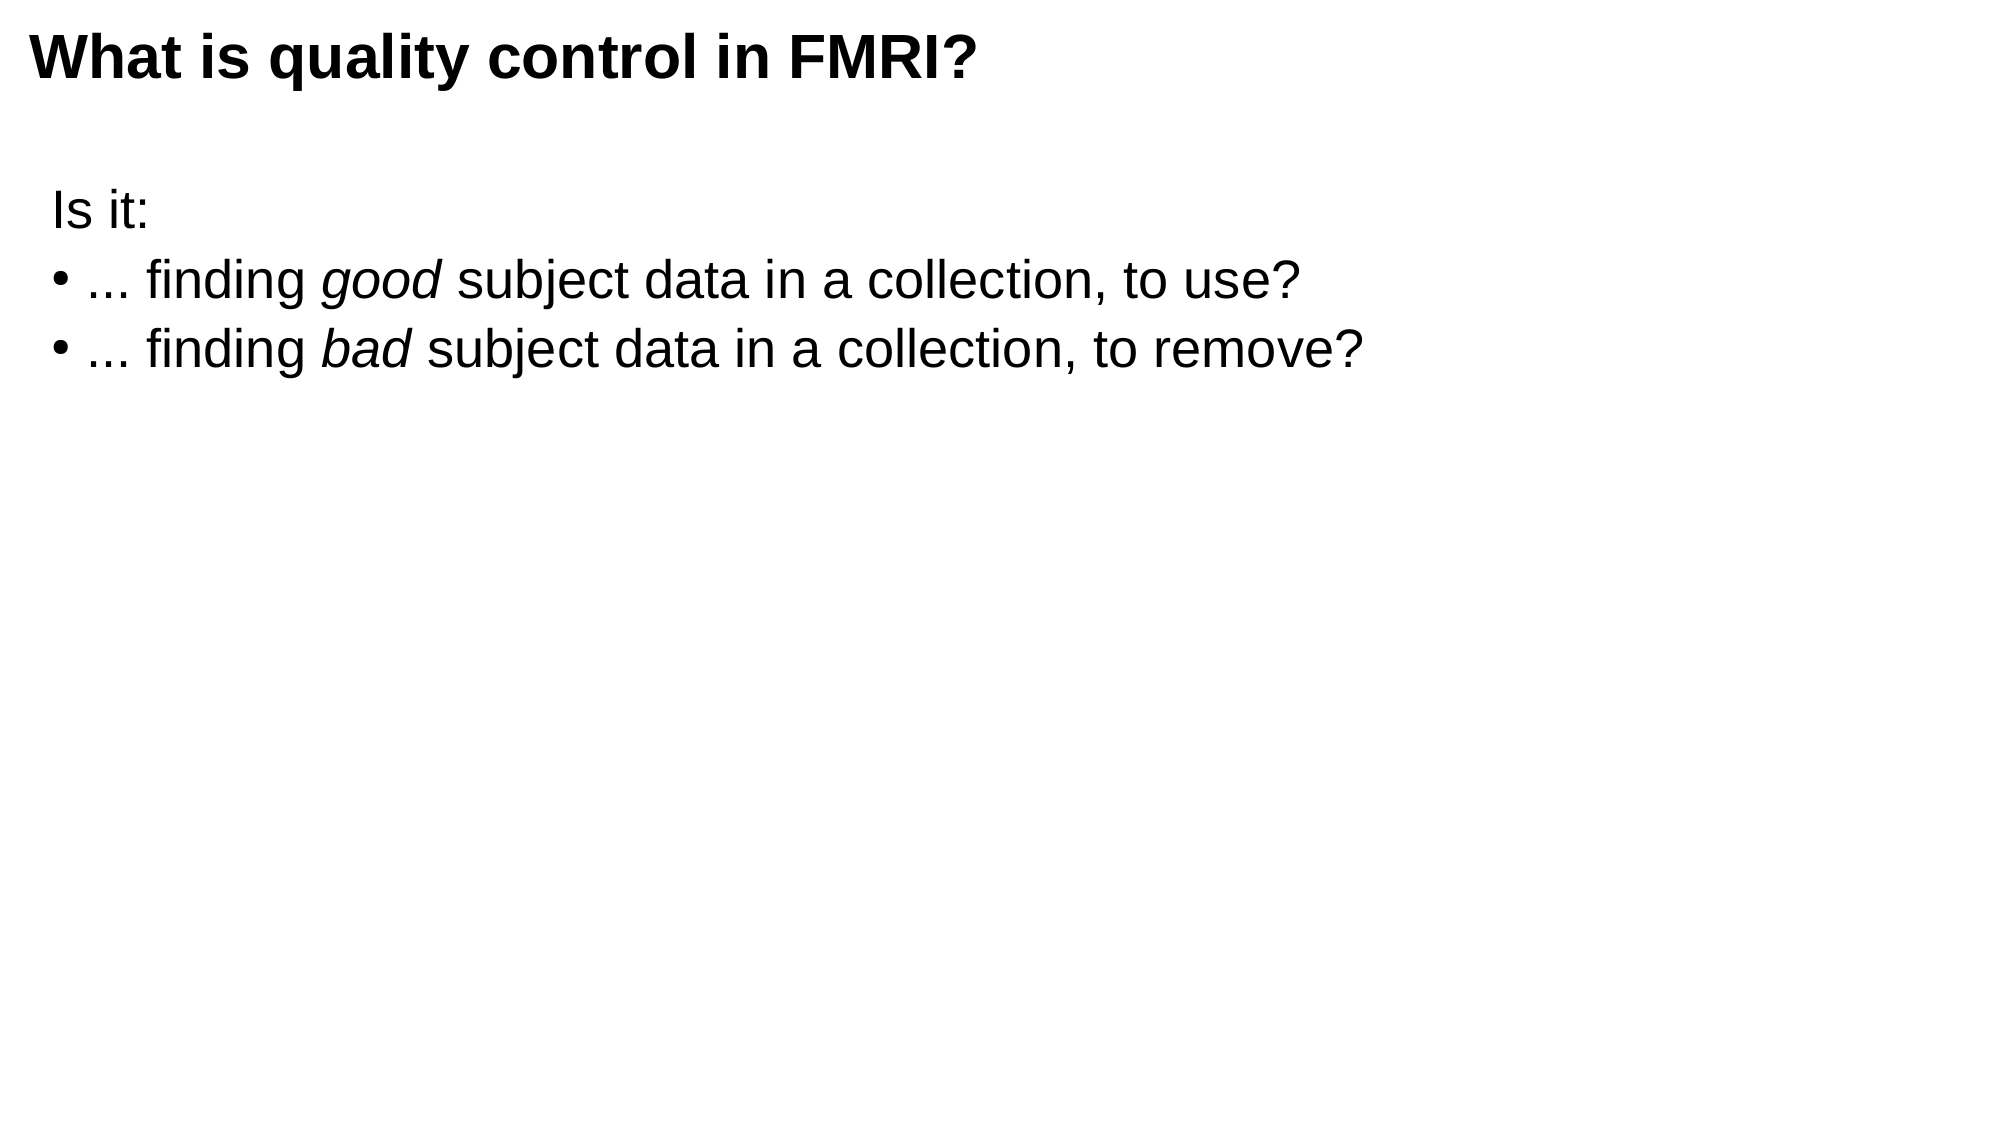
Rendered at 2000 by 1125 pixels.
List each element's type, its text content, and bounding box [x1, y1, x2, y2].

text_box What is quality control in FMRI? [14, 15, 1344, 100]
text_box Is it: ... finding good subject data in a collection, to use? ... finding bad subject data in a collection, to remove? [36, 163, 1952, 602]
